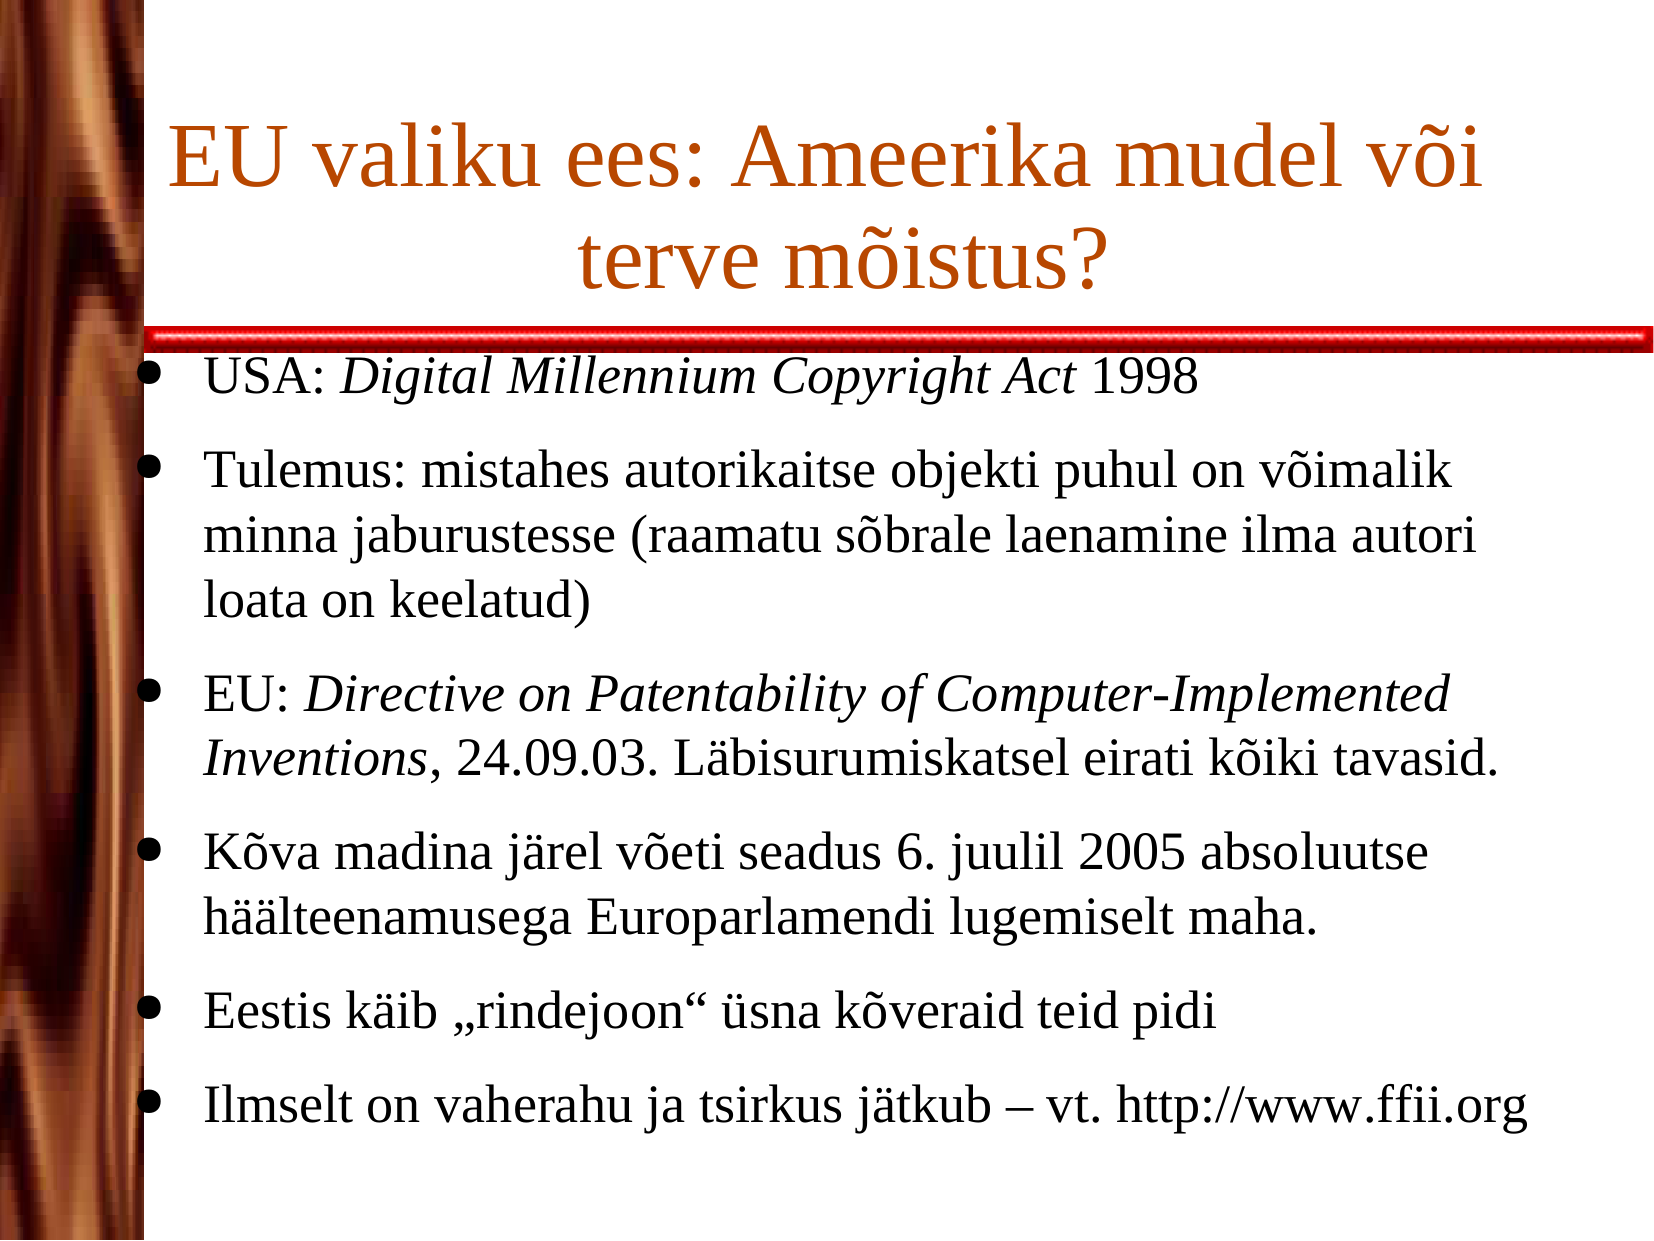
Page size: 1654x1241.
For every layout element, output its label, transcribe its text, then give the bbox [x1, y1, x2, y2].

title EU valiku ees: Ameerika mudel või terve mõistus? [121, 98, 1533, 314]
picture [0, 0, 1654, 1240]
list USA: Digital Millennium Copyright Act 1998 Tulemus: mistahes autorikaitse objekti puhul on võimalik minna jaburustesse (raamatu sõbrale laenamine ilma autori loata on keelatud) EU: Directive on Patentability of Computer-Implemented Inventions, 24.09.03. Läbisurumiskatsel eirati kõiki tavasid. Kõva madina järel võeti seadus 6. juulil 2005 absoluutse häälteenamusega Europarlamendi lugemiselt maha. Eestis käib „rindejoon“ üsna kõveraid teid pidi Ilmselt on vaherahu ja tsirkus jätkub – vt. http://www.ffii.org [121, 344, 1533, 1241]
